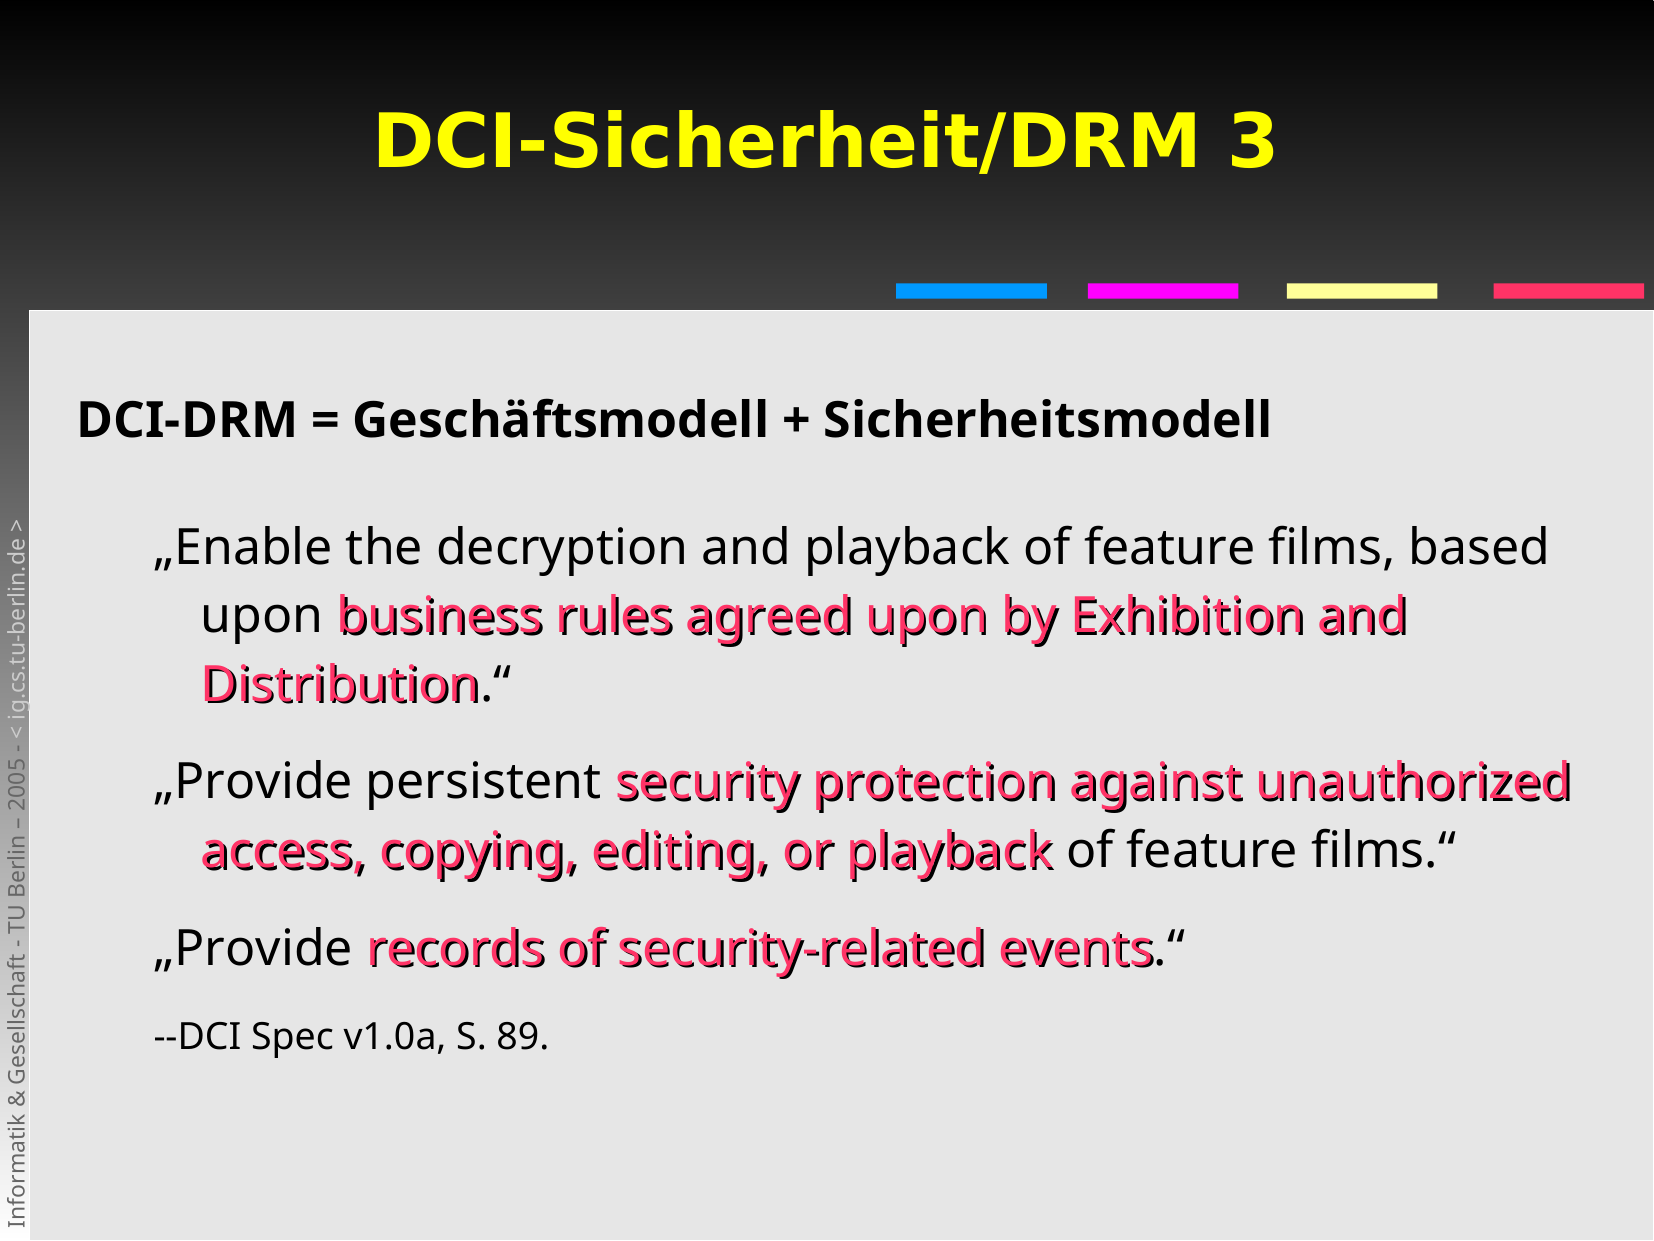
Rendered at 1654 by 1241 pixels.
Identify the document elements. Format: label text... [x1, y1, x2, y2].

list DCI-DRM = Geschäftsmodell + Sicherheitsmodell „Enable the decryption and playback of feature films, based upon business rules agreed upon by Exhibition and Distribution.“ „Provide persistent security protection against unauthorized access, copying, editing, or playback of feature films.“ „Provide records of security-related events.“ --DCI Spec v1.0a, S. 89. [59, 383, 1595, 1182]
title DCI-Sicherheit/DRM 3 [88, 37, 1565, 246]
